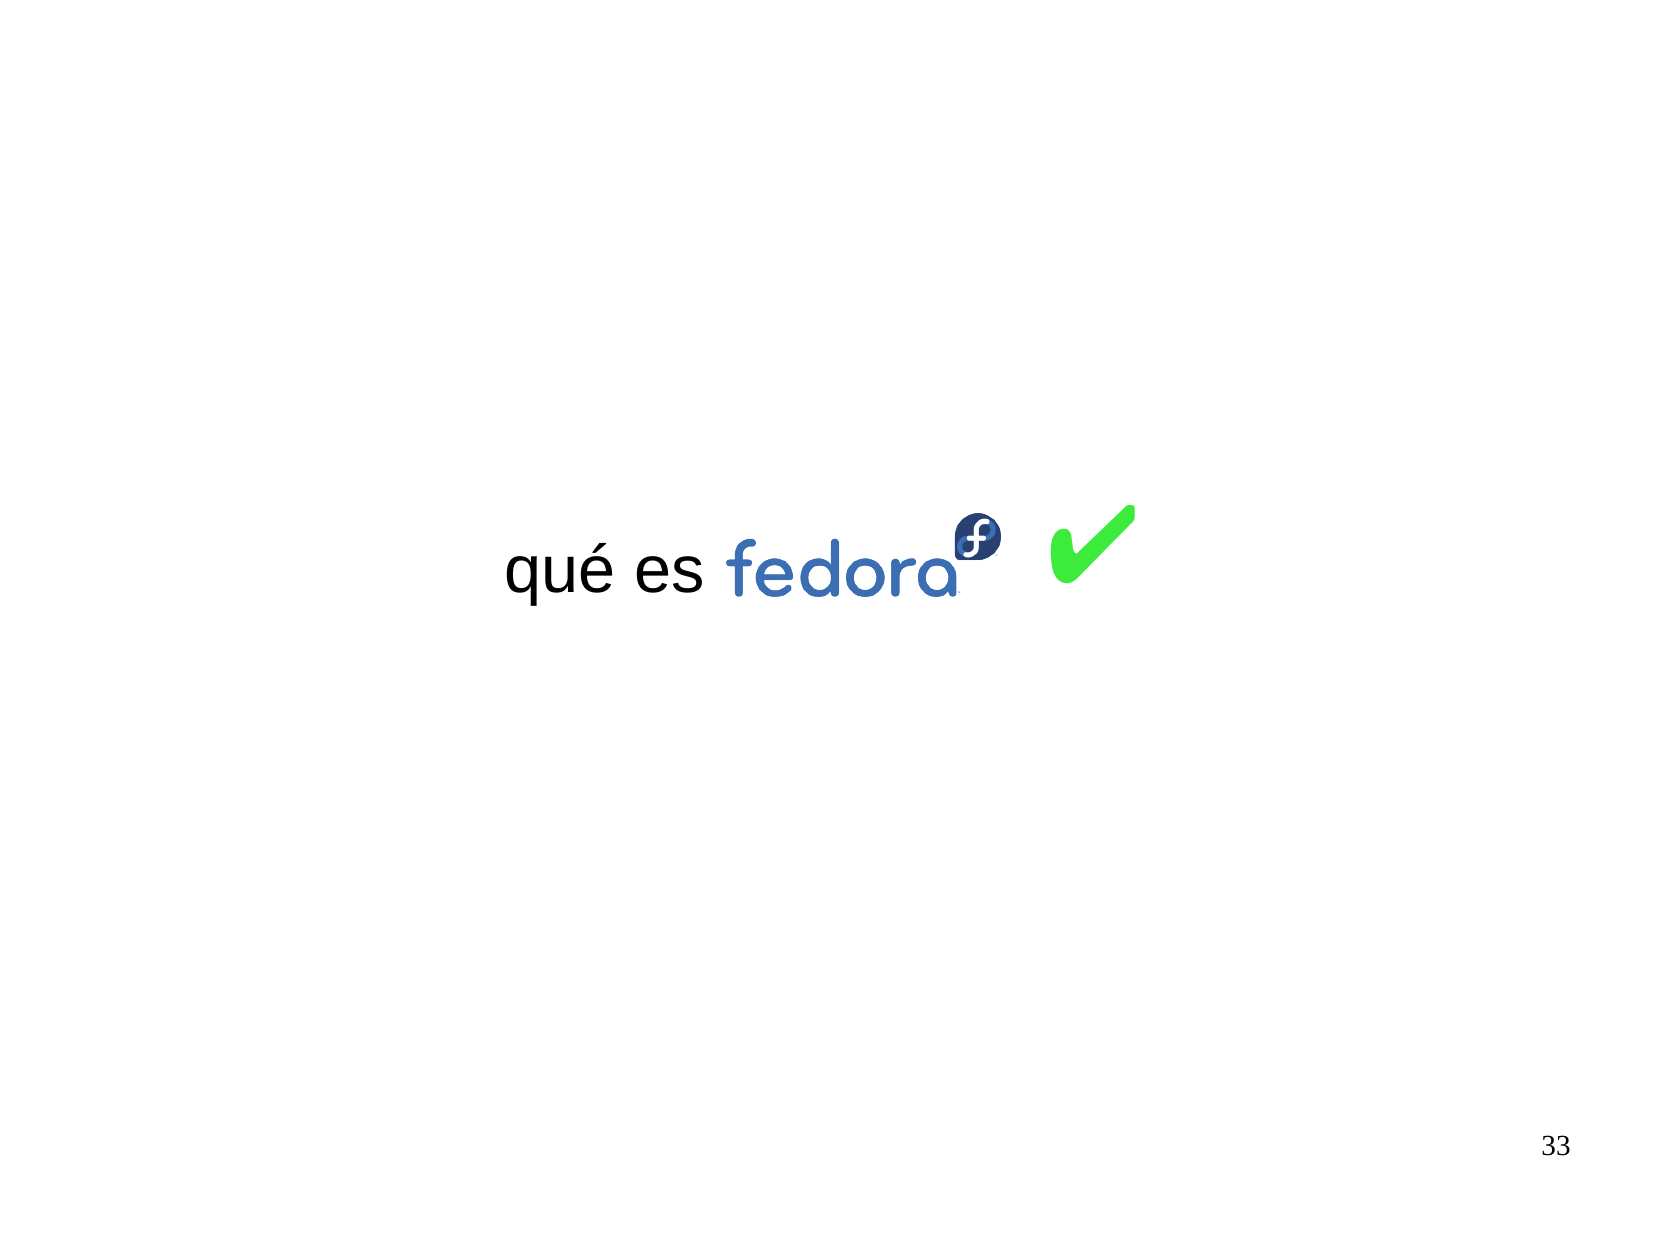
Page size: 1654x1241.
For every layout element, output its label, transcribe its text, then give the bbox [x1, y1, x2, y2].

text_box qué es [490, 531, 758, 607]
text_box 4 [1033, 478, 1182, 626]
picture [726, 513, 1001, 597]
